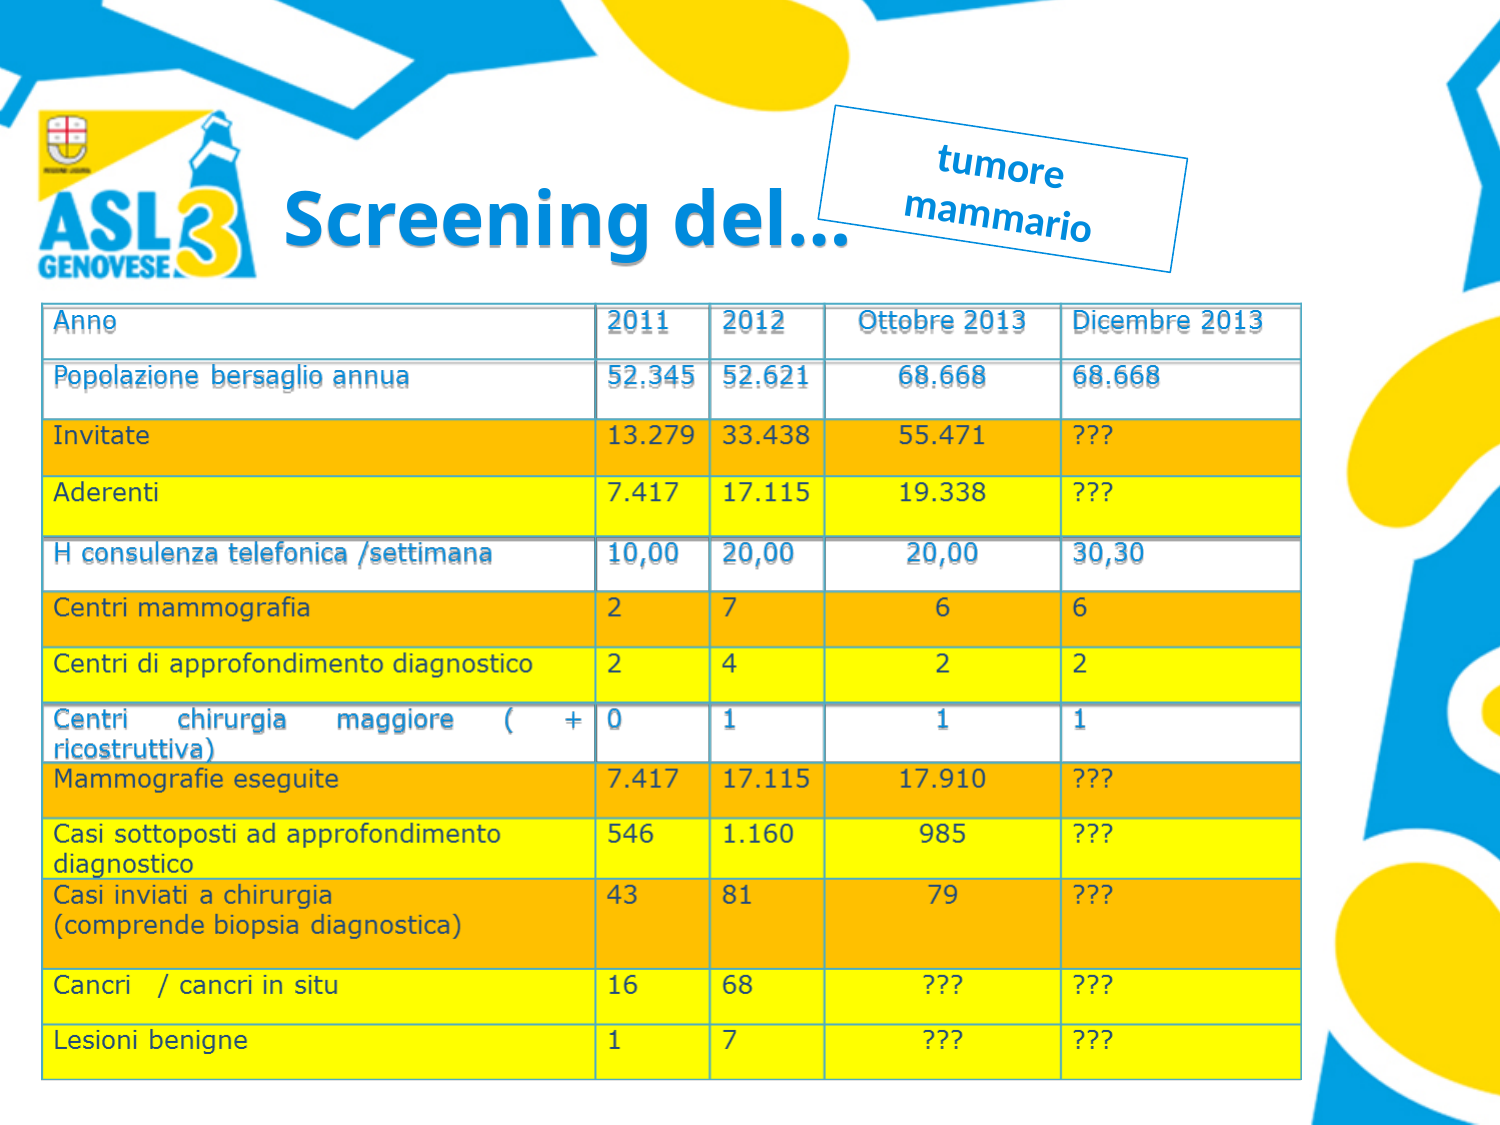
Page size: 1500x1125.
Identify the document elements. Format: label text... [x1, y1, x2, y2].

title Screening del… [268, 157, 1331, 274]
text_box tumore mammario [818, 105, 1188, 273]
picture [41, 296, 1302, 1081]
